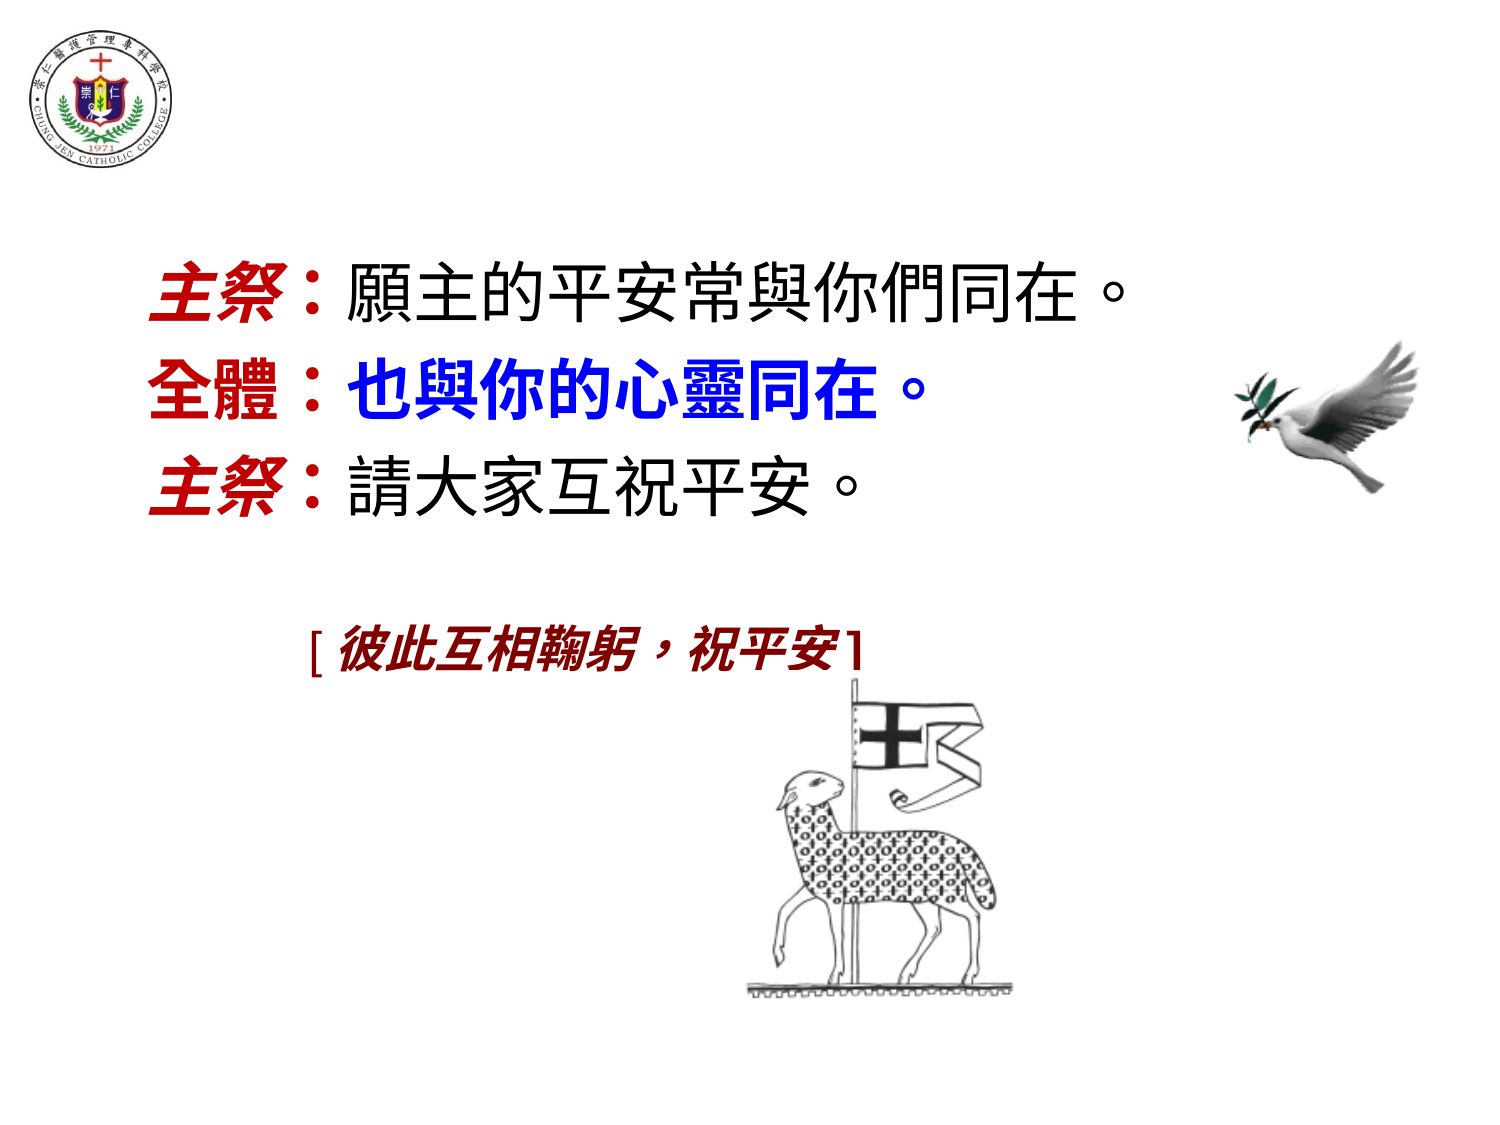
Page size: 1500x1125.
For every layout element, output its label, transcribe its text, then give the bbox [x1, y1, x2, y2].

picture [1222, 338, 1440, 545]
picture [738, 670, 1022, 1005]
list 主祭：願主的平安常與你們同在。 全體：也與你的心靈同在。 主祭：請大家互祝平安。 [彼此互相鞠躬，祝平安] [75, 243, 1459, 1005]
